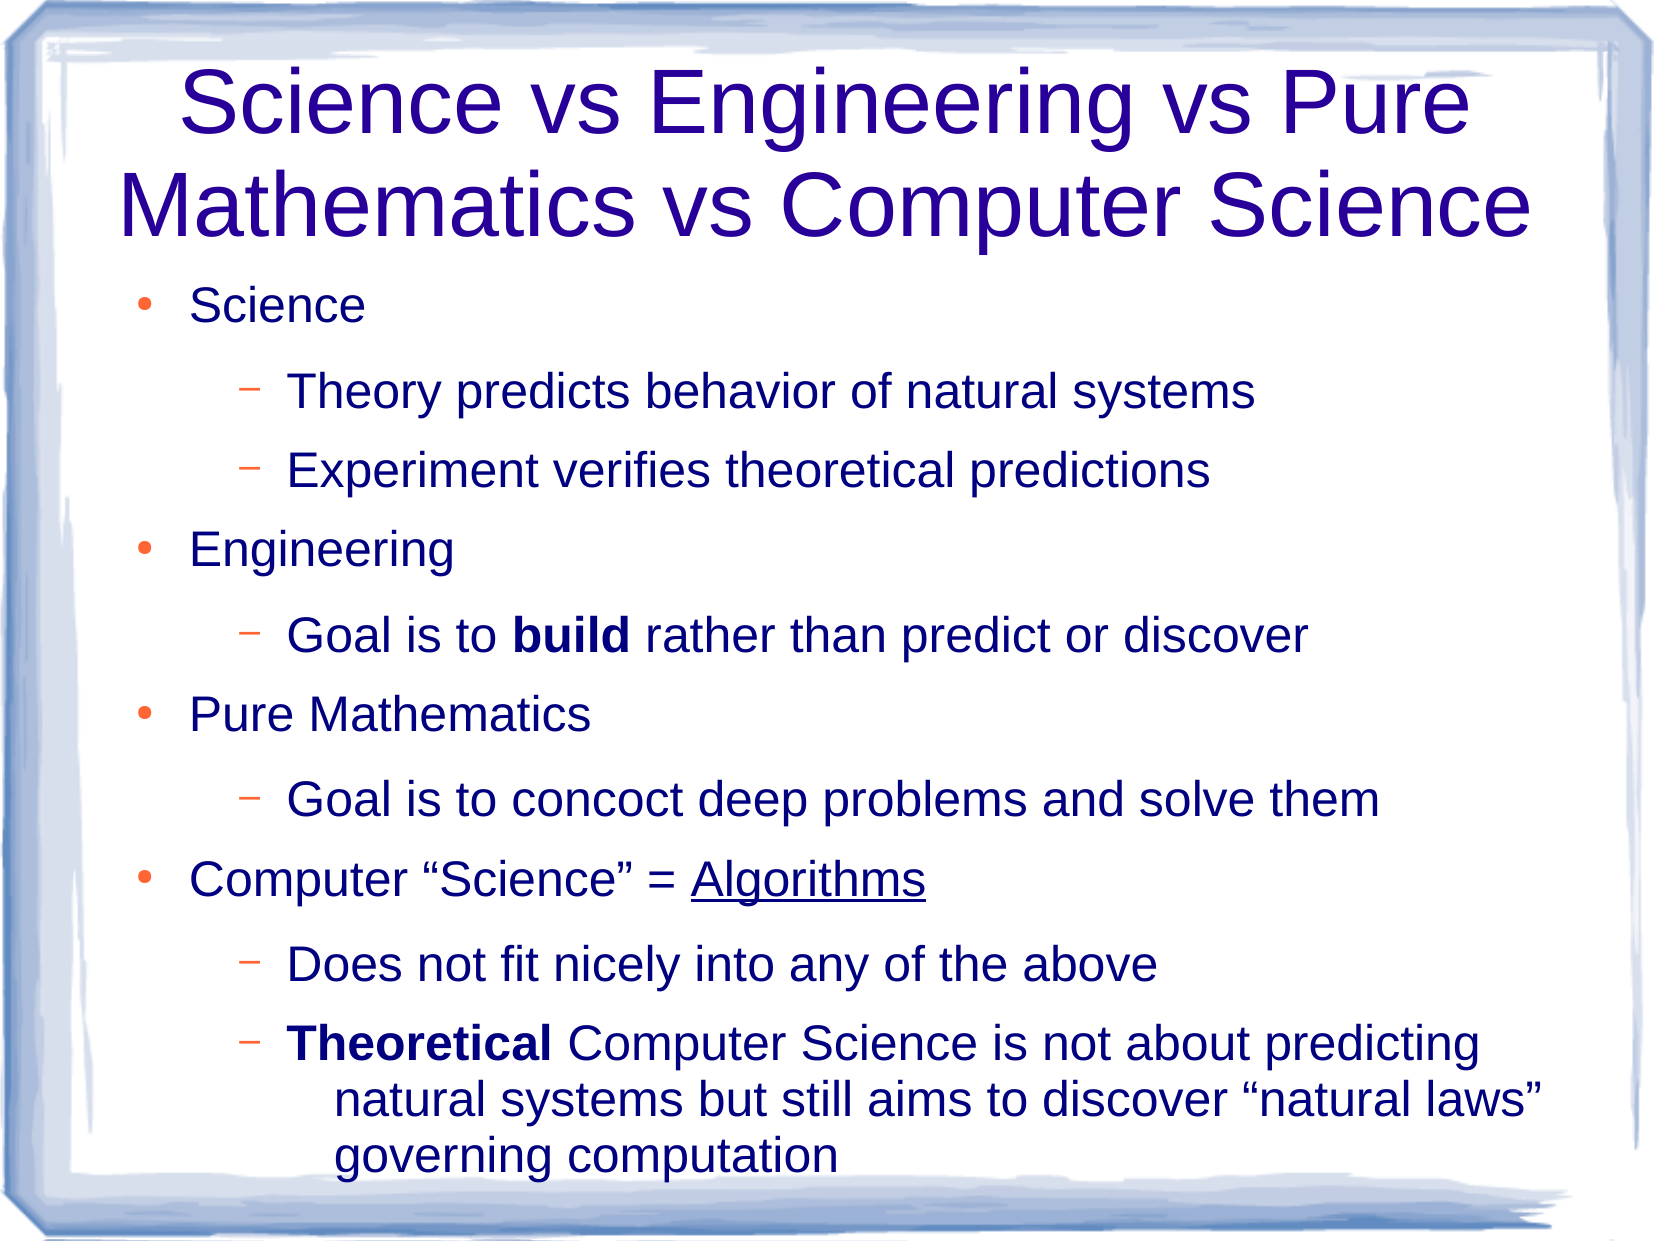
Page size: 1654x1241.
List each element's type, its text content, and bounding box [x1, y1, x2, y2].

picture [0, 0, 1654, 1241]
title Science vs Engineering vs Pure Mathematics vs Computer Science [82, 49, 1571, 257]
list Science Theory predicts behavior of natural systems Experiment verifies theoretical predictions Engineering Goal is to build rather than predict or discover Pure Mathematics Goal is to concoct deep problems and solve them Computer “Science” = Algorithms Does not fit nicely into any of the above Theoretical Computer Science is not about predicting natural systems but still aims to discover “natural laws” governing computation [118, 277, 1571, 1186]
